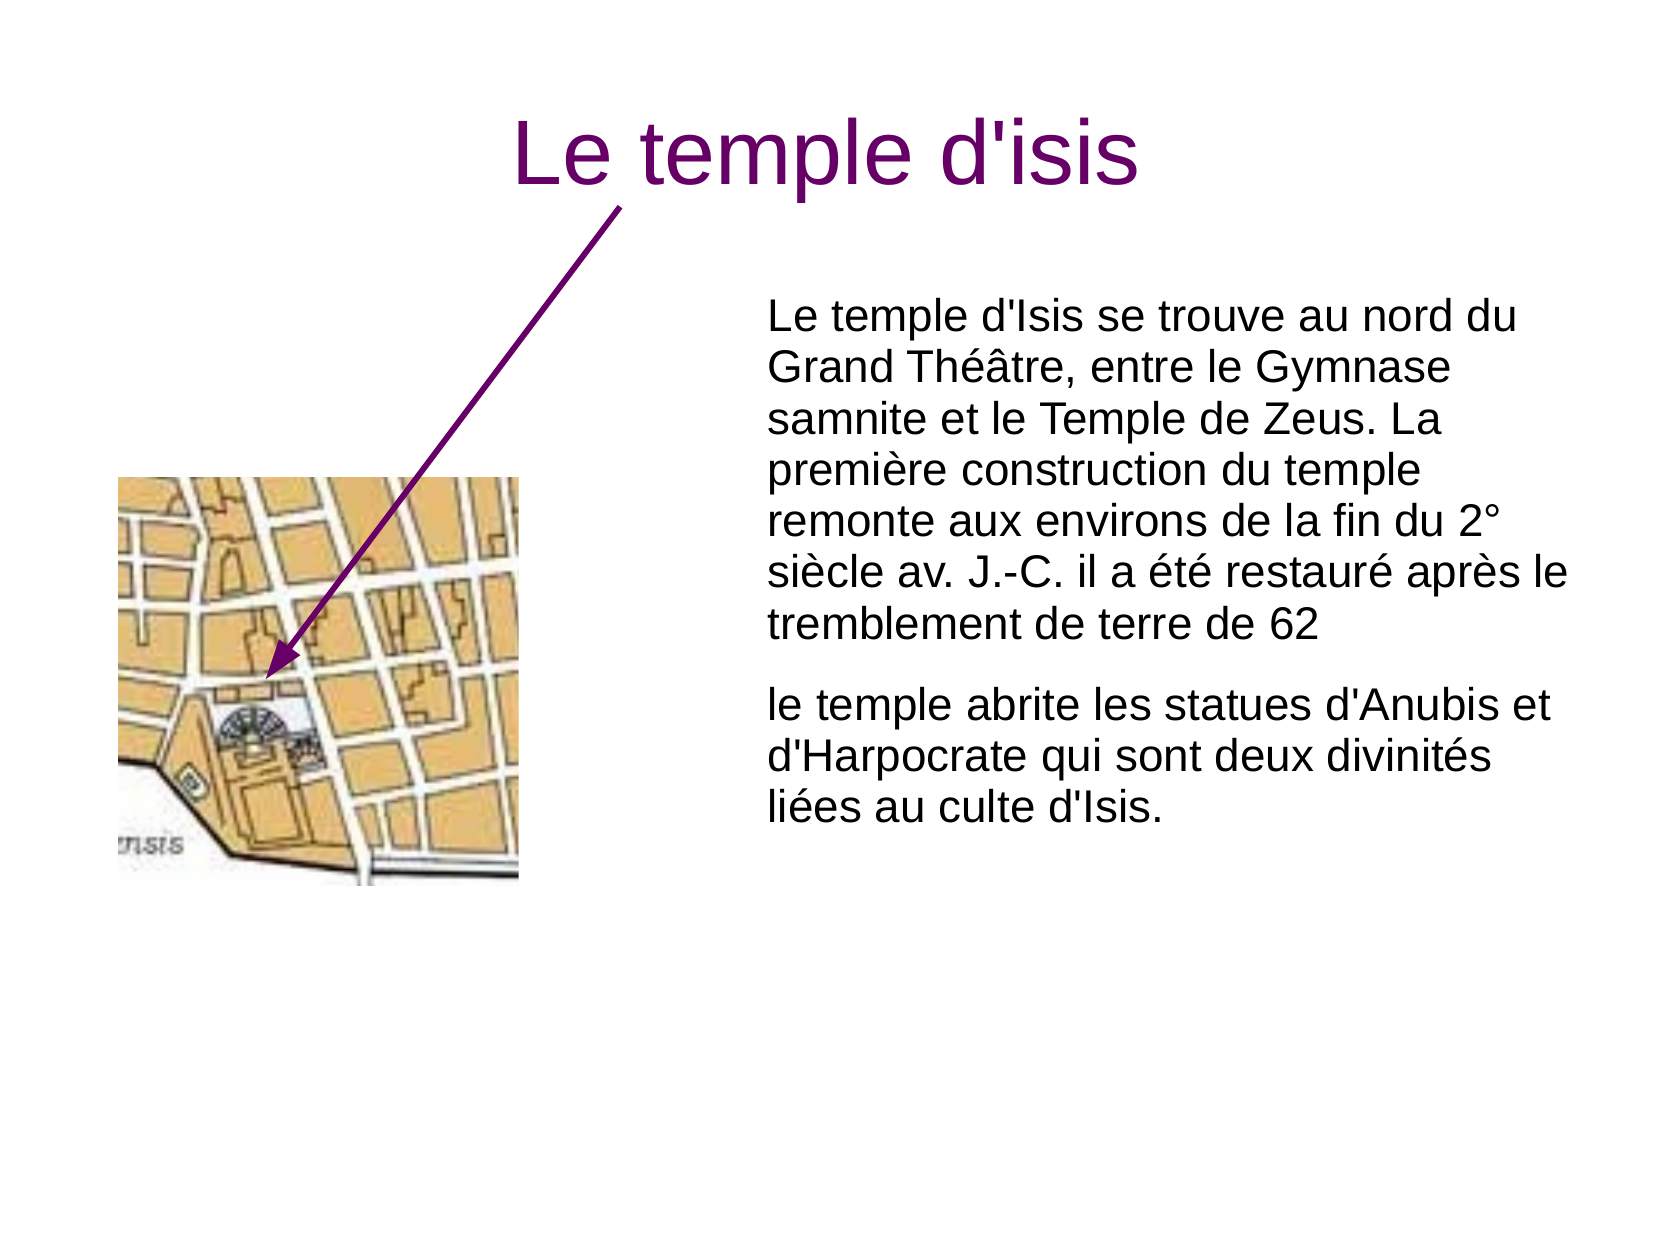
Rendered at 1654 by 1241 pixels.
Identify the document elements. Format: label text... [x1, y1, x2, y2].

list Le temple d'Isis se trouve au nord du Grand Théâtre, entre le Gymnase samnite et le Temple de Zeus. La première construction du temple remonte aux environs de la fin du 2° siècle av. J.-C. il a été restauré après le tremblement de terre de 62 le temple abrite les statues d'Anubis et d'Harpocrate qui sont deux divinités liées au culte d'Isis. [767, 290, 1571, 1109]
title Le temple d'isis [82, 49, 1571, 257]
picture [118, 477, 519, 886]
